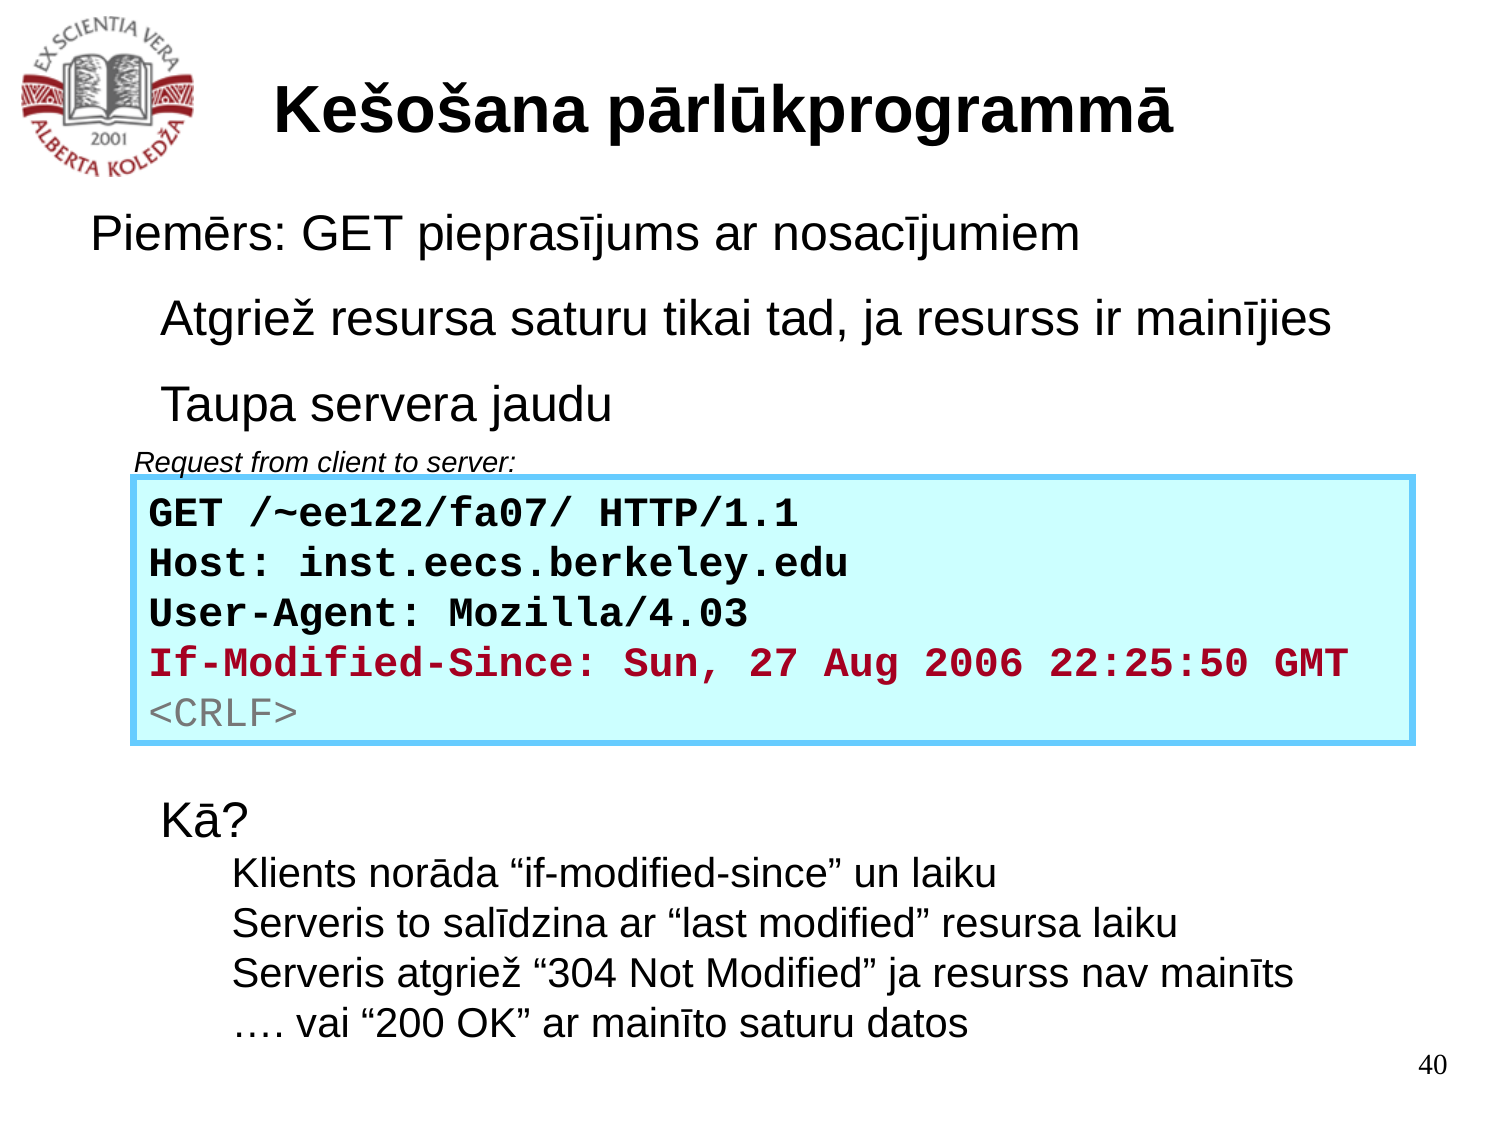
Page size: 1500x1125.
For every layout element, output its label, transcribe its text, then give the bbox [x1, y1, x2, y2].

text_box Request from client to server: [118, 435, 532, 487]
picture [21, 16, 194, 177]
list Piemērs: GET pieprasījums ar nosacījumiem Atgriež resursa saturu tikai tad, ja resurss ir mainījies Taupa servera jaudu Kā? Klients norāda “if-modified-since” un laiku Serveris to salīdzina ar “last modified” resursa laiku Serveris atgriež “304 Not Modified” ja resurss nav mainīts …. vai “200 OK” ar mainīto saturu datos [74, 200, 1463, 1101]
text_box GET /~ee122/fa07/ HTTP/1.1 Host: inst.eecs.berkeley.edu User-Agent: Mozilla/4.03 If-Modified-Since: Sun, 27 Aug 2006 22:25:50 GMT <CRLF> [133, 477, 1413, 743]
title Kešošana pārlūkprogrammā [50, 37, 1374, 176]
